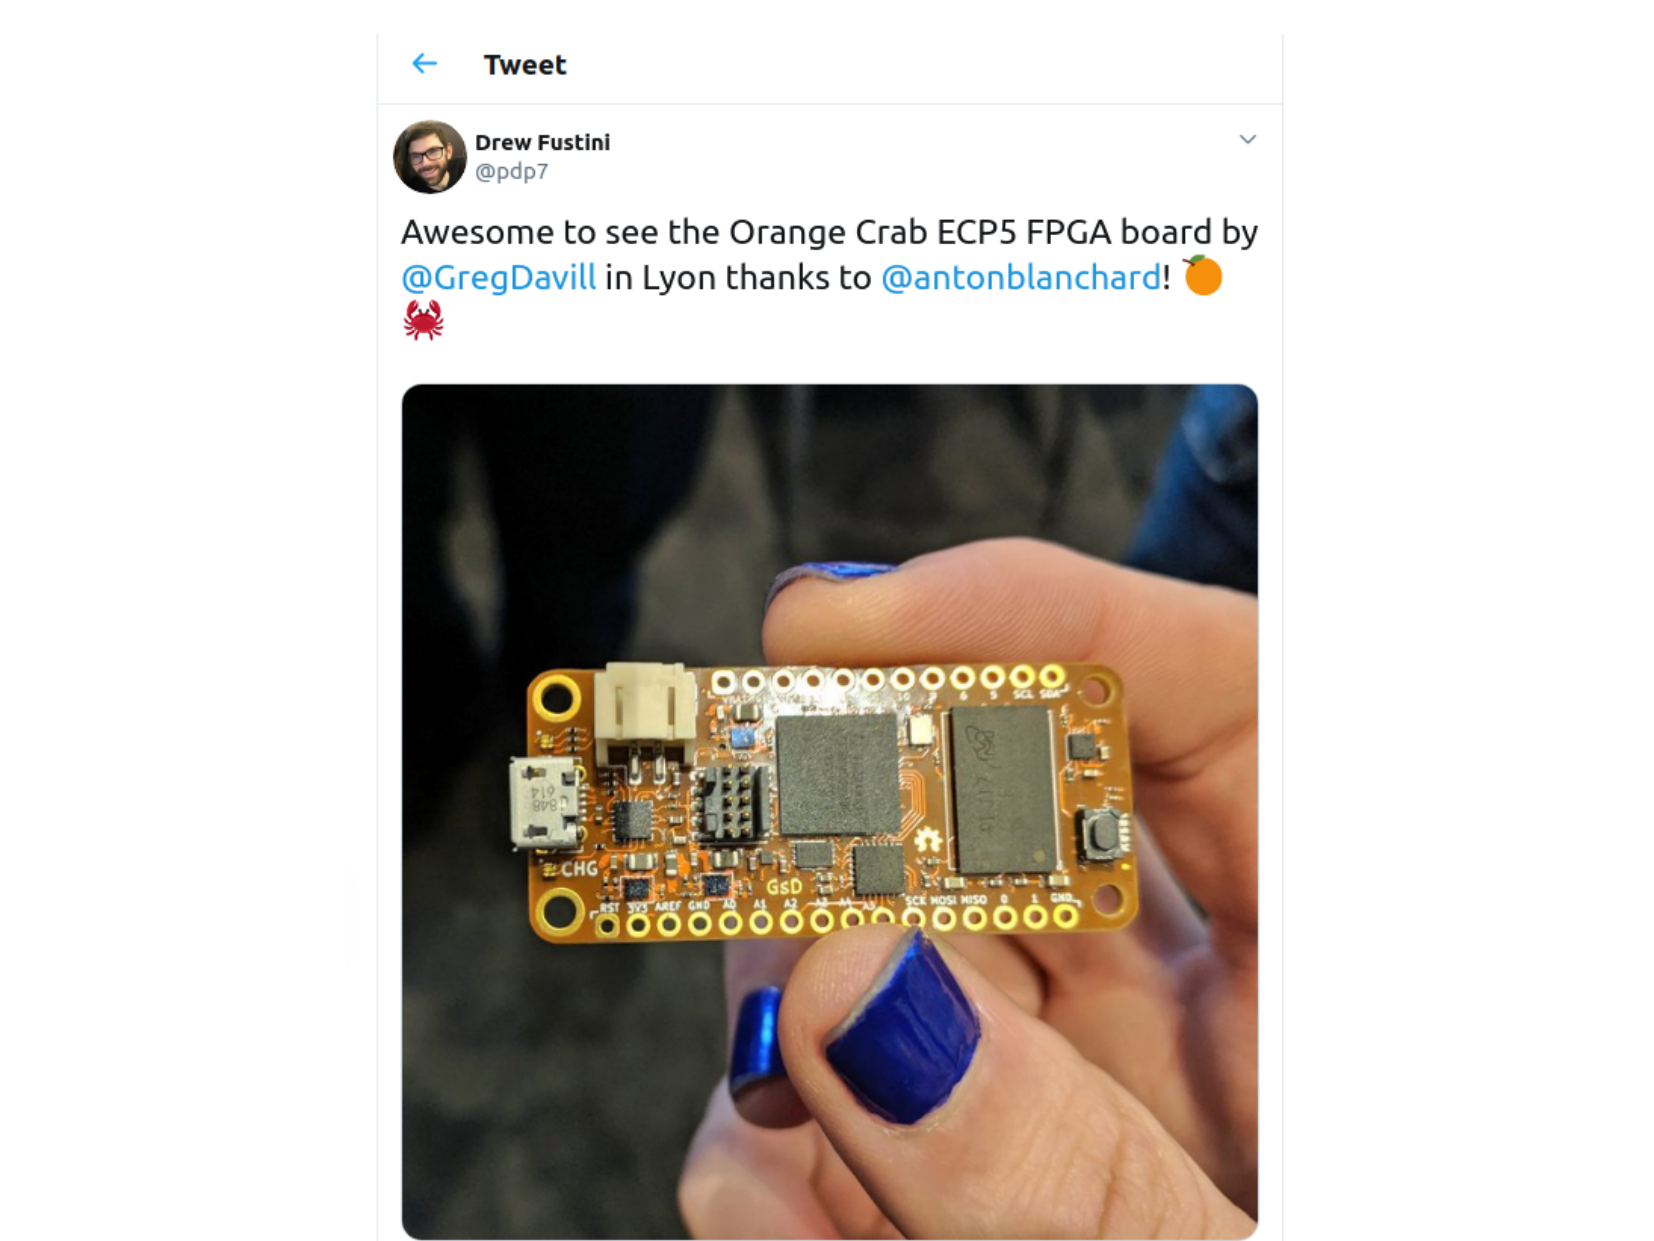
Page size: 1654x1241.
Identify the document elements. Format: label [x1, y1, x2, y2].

picture [345, 34, 1311, 1241]
